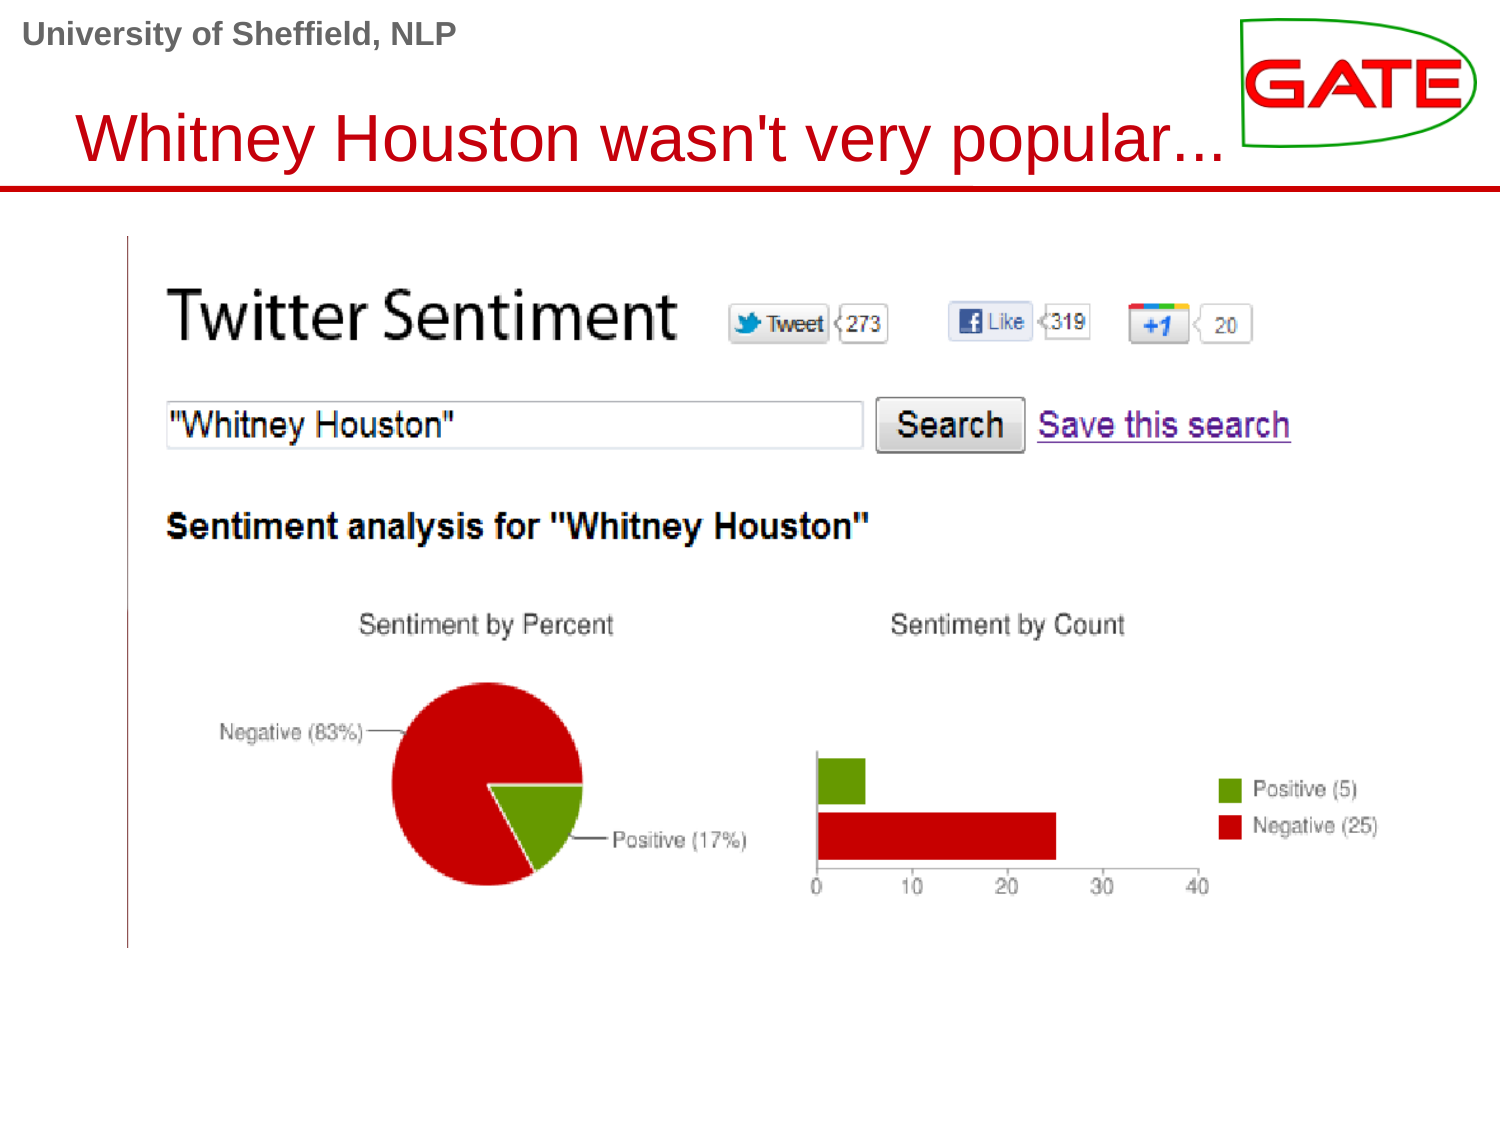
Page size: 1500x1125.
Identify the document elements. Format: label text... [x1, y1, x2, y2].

title Whitney Houston wasn't very popular... [75, 44, 1425, 233]
picture [1240, 18, 1477, 148]
picture [127, 236, 1388, 948]
